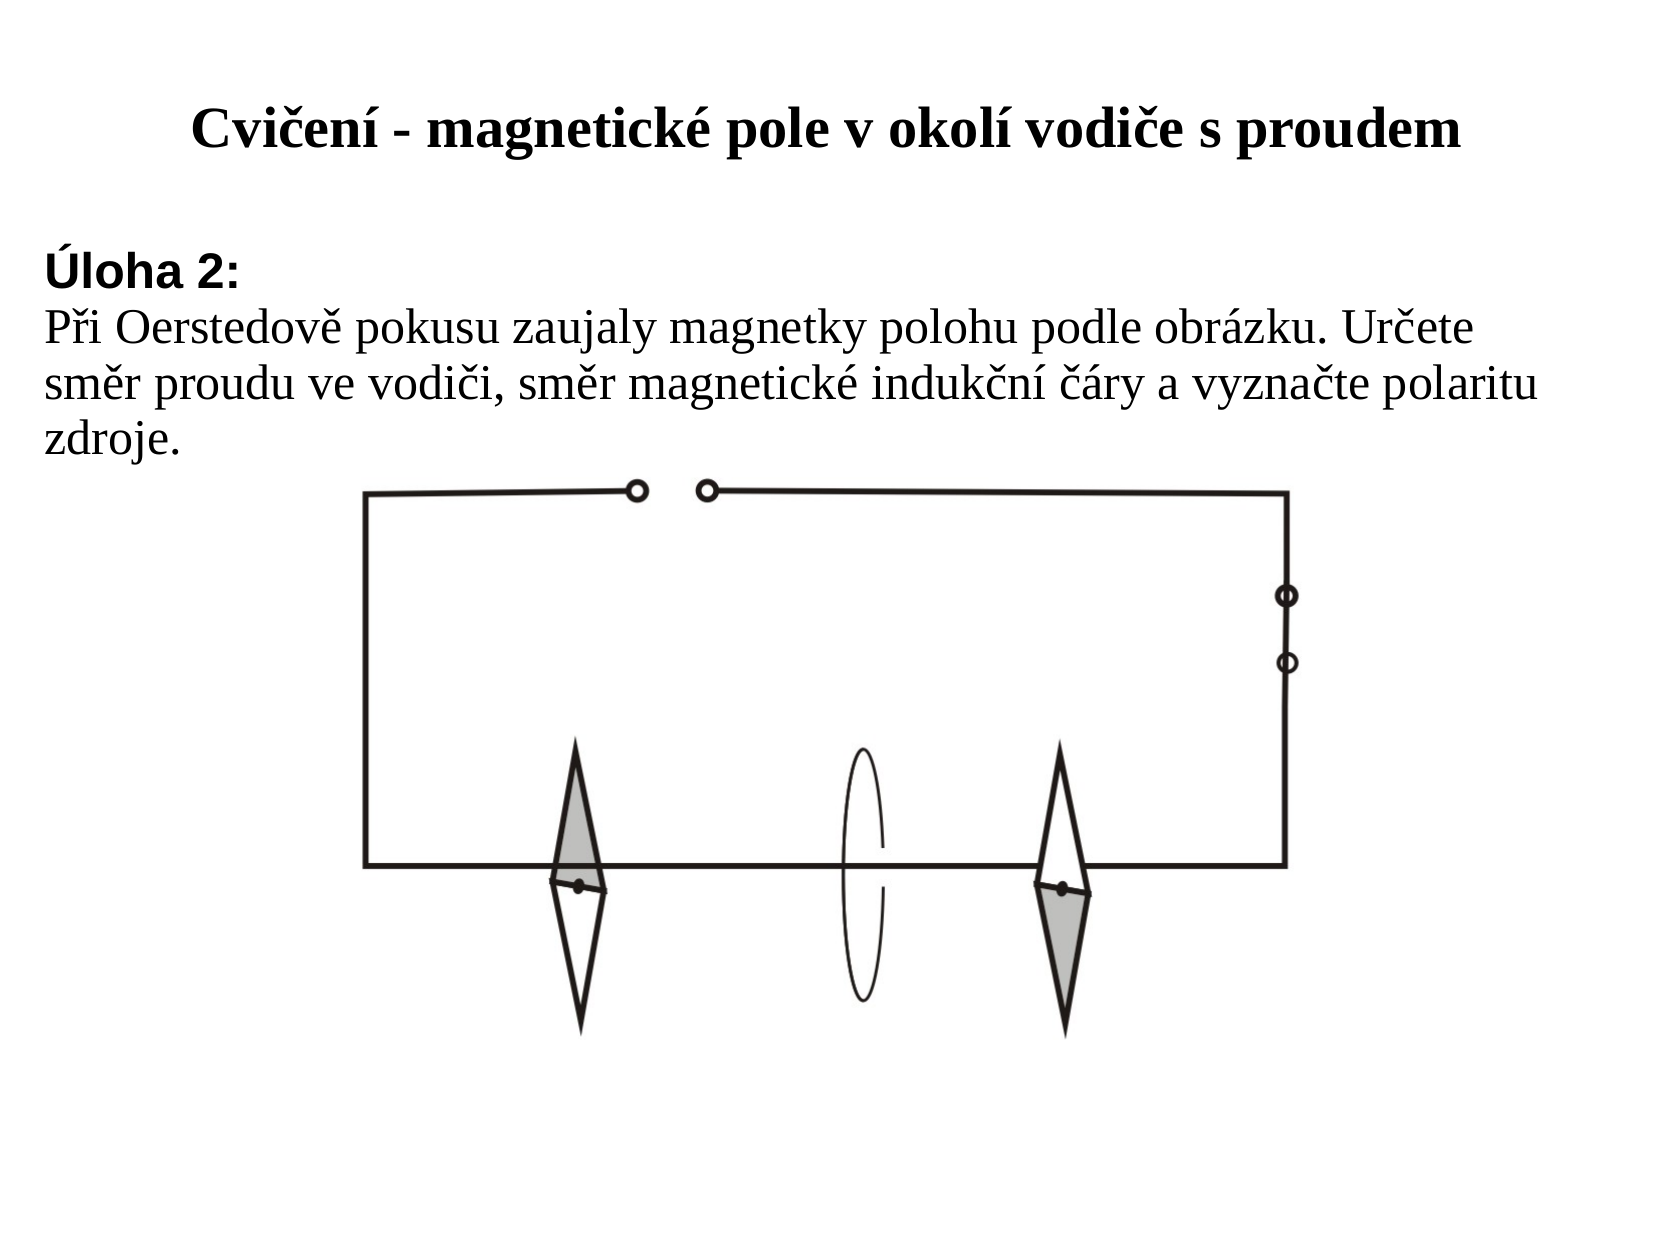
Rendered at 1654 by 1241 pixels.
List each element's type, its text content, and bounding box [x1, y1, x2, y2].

text_box Úloha 2: Při Oerstedově pokusu zaujaly magnetky polohu podle obrázku. Určete směr proudu ve vodiči, směr magnetické indukční čáry a vyznačte polaritu zdroje. [29, 236, 1565, 477]
picture [265, 413, 1388, 1068]
text_box Cvičení - magnetické pole v okolí vodiče s proudem [118, 88, 1536, 170]
